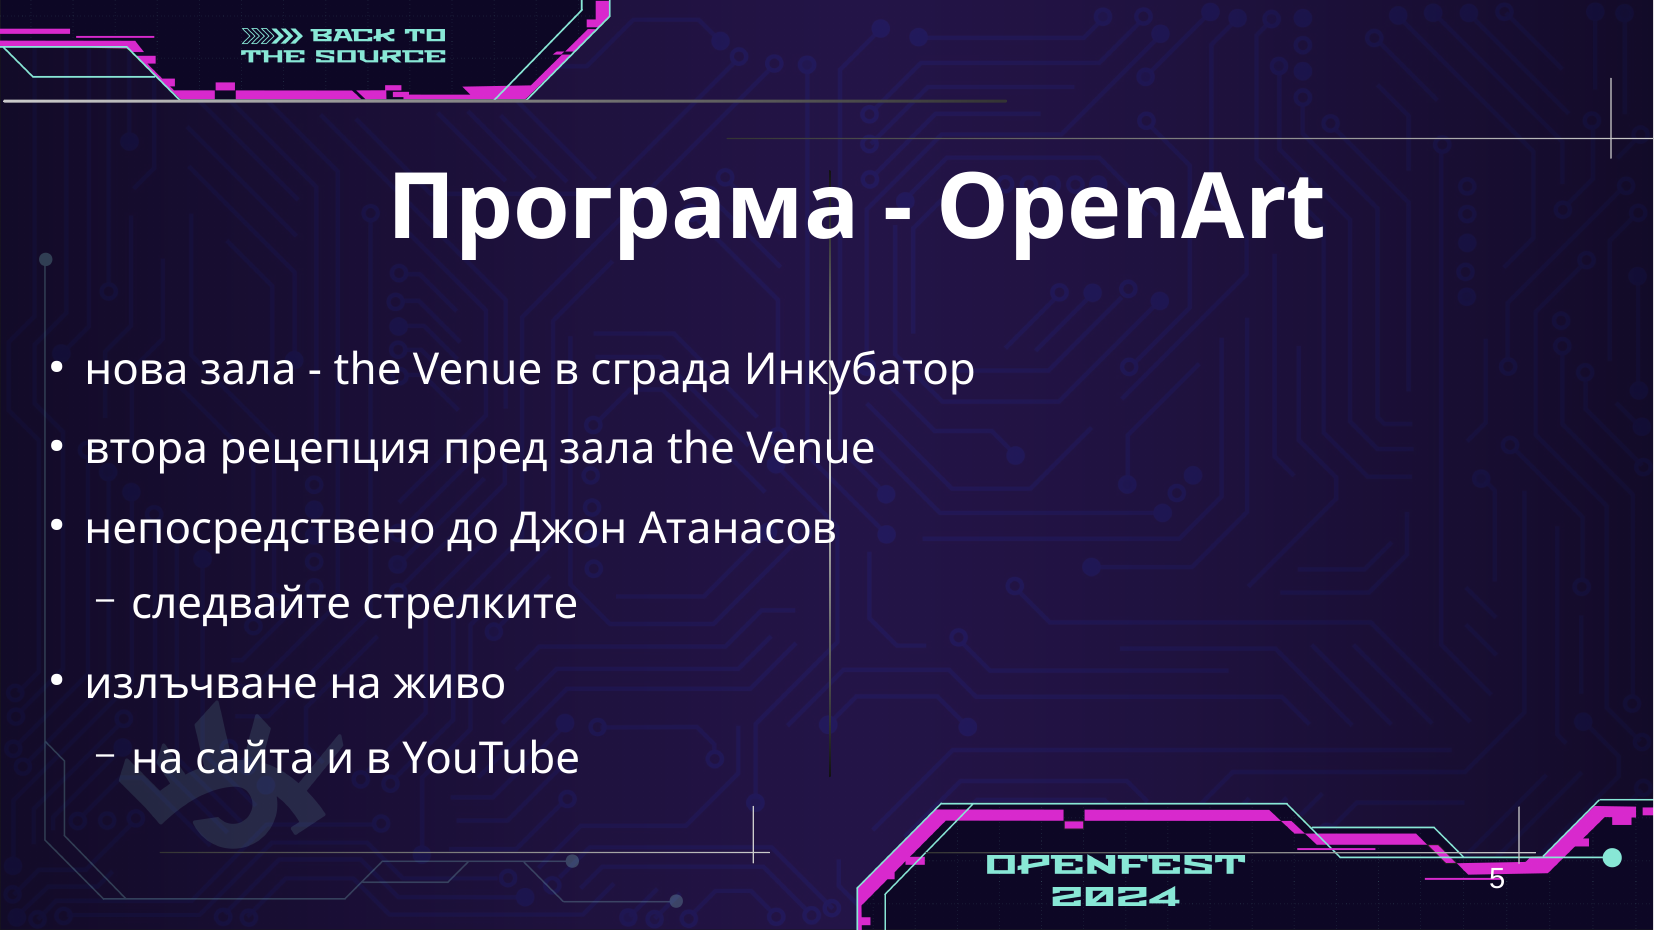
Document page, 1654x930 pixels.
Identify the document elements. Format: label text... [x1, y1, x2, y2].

title Програма - OpenArt [75, 138, 1640, 268]
picture [0, 0, 1654, 930]
list нова зала - the Venue в сграда Инкубатор втора рецепция пред зала the Venue непосредствено до Джон Атанасов следвайте стрелките излъчване на живо на сайта и в YouTube [37, 337, 1576, 788]
